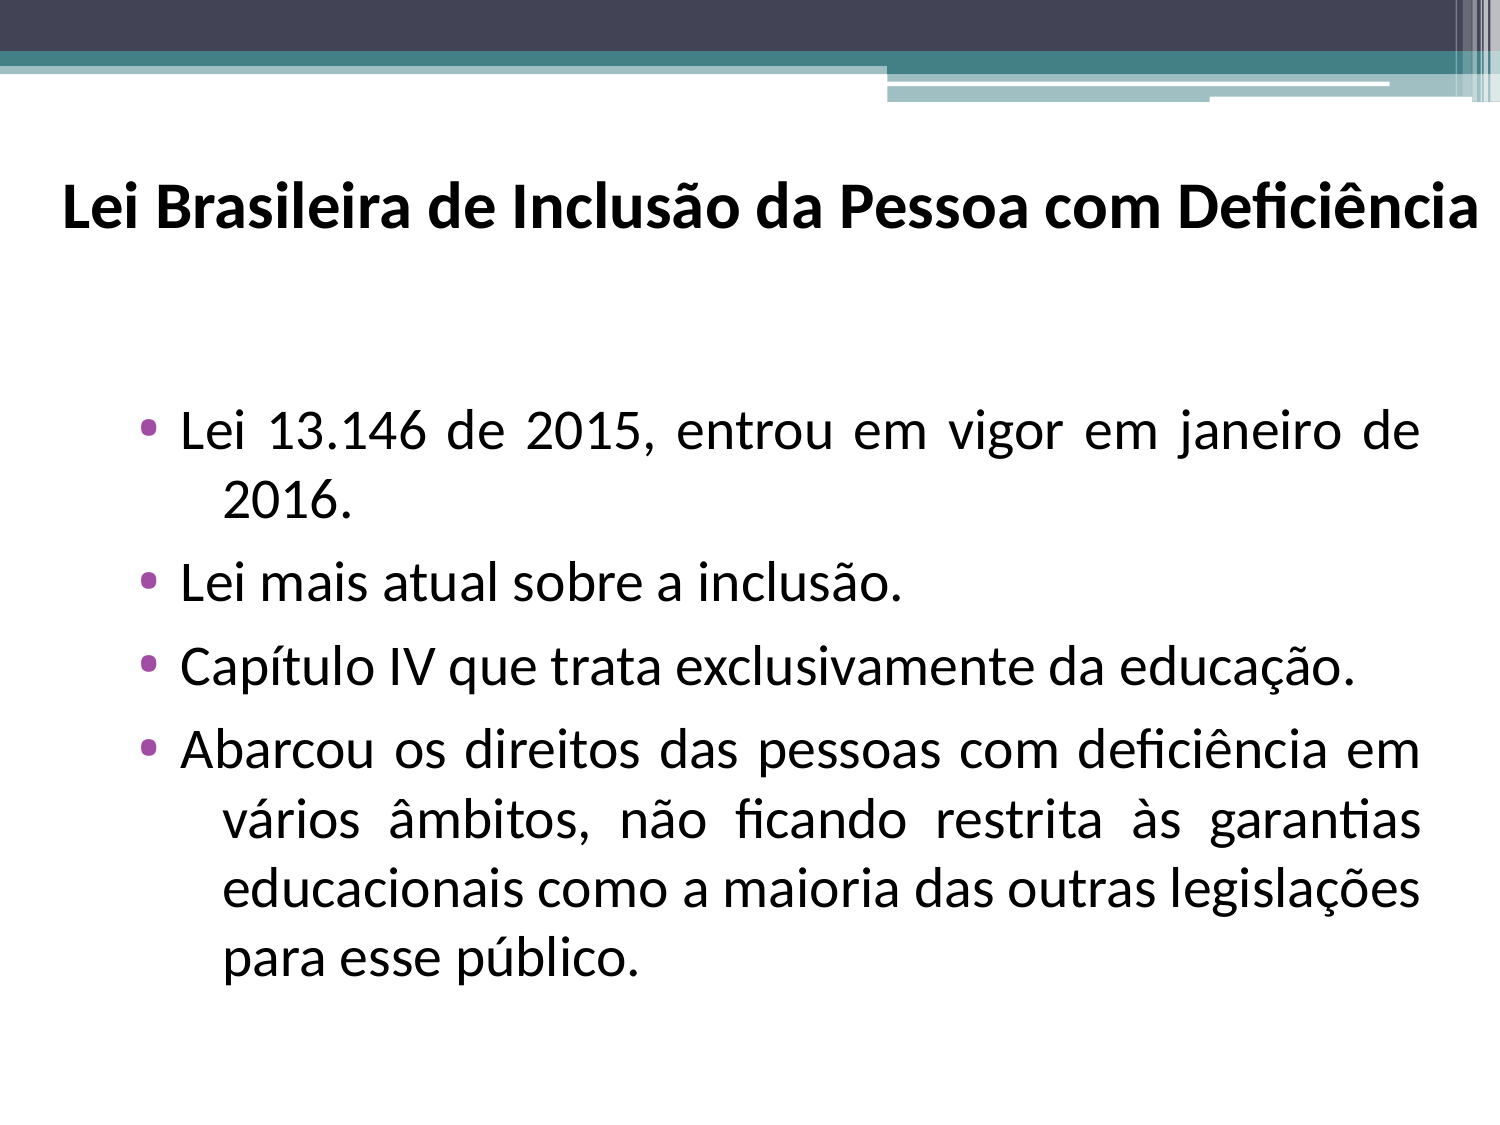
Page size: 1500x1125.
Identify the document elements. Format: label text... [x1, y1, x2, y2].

list Lei 13.146 de 2015, entrou em vigor em janeiro de 2016. Lei mais atual sobre a inclusão. Capítulo IV que trata exclusivamente da educação. Abarcou os direitos das pessoas com deficiência em vários âmbitos, não ficando restrita às garantias educacionais como a maioria das outras legislações para esse público. [88, 290, 1439, 1000]
title Lei Brasileira de Inclusão da Pessoa com Deficiência [47, 125, 1500, 279]
